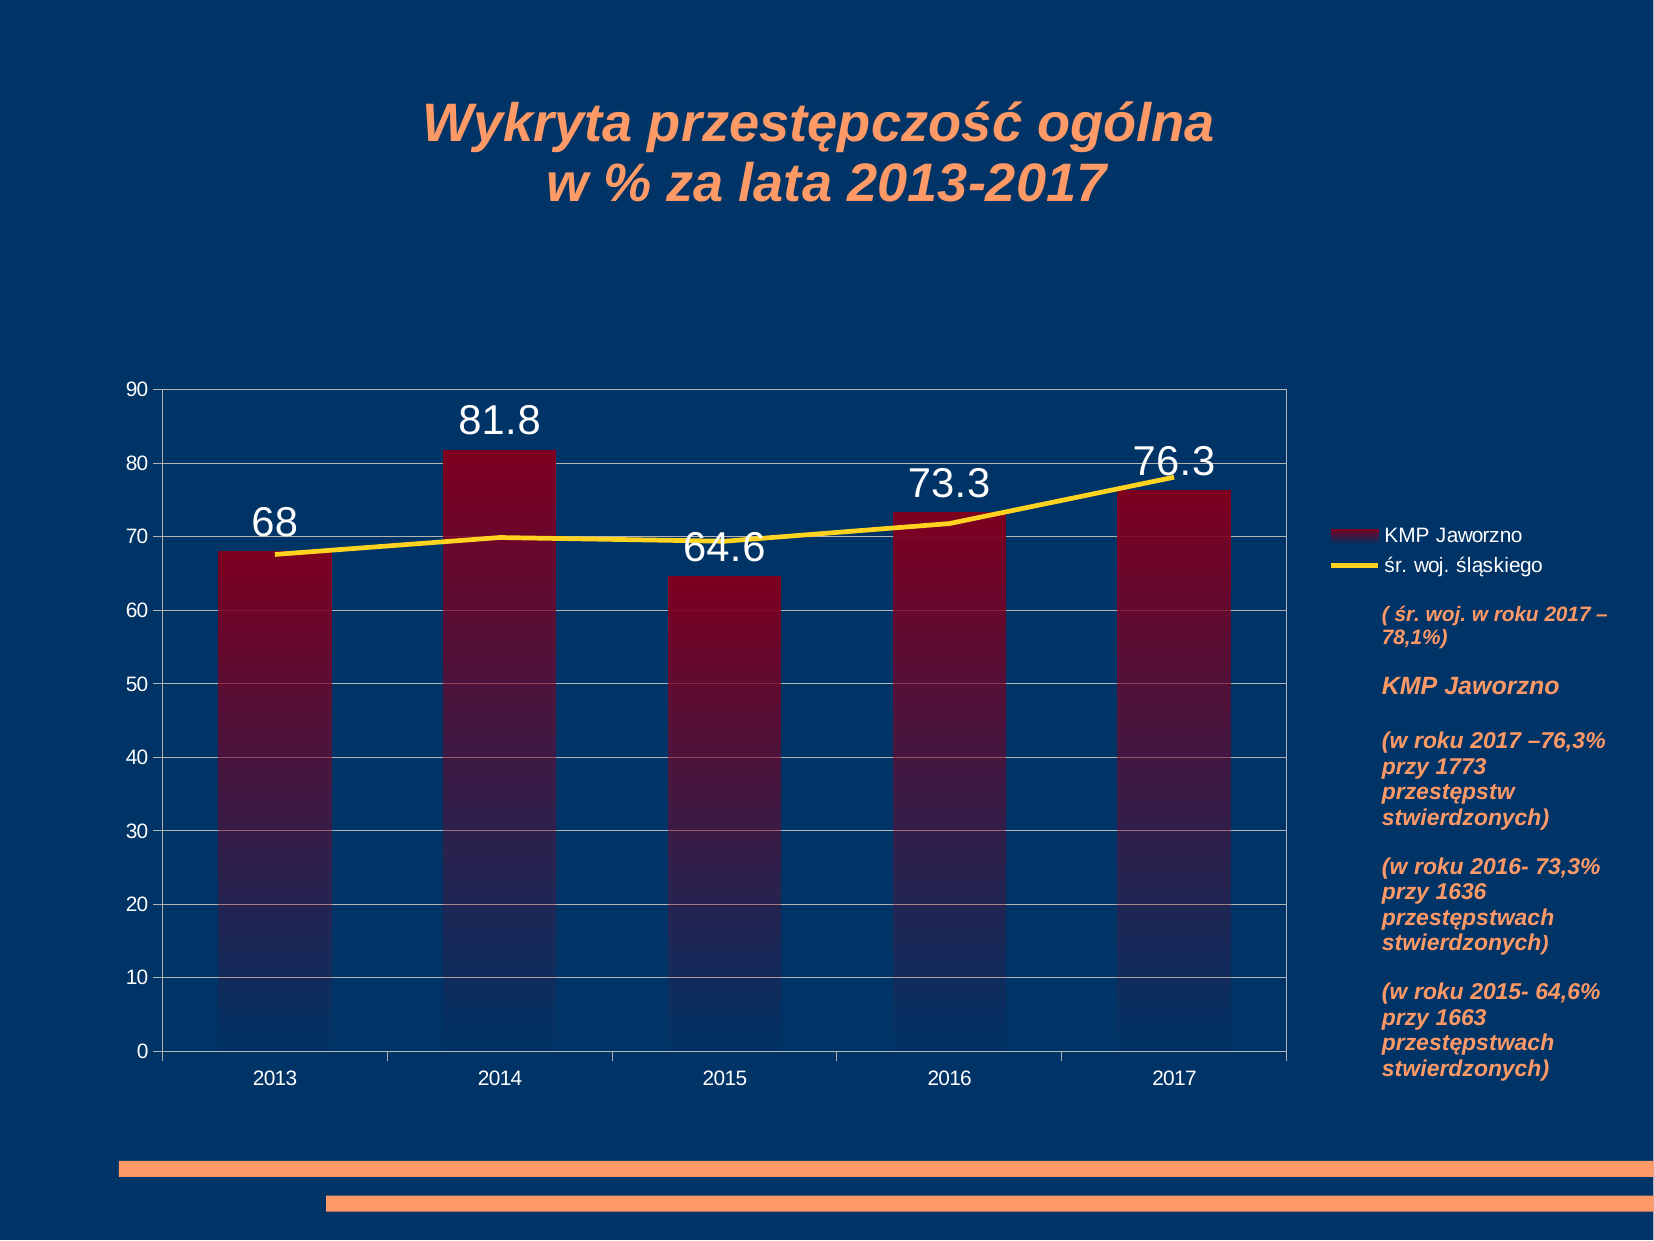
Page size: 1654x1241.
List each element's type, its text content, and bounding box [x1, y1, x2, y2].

title ( śr. woj. w roku 2017 – 78,1%) KMP Jaworzno (w roku 2017 –76,3% przy 1773 przestępstw stwierdzonych) (w roku 2016- 73,3% przy 1636 przestępstwach stwierdzonych) (w roku 2015- 64,6% przy 1663 przestępstwach stwierdzonych) [1381, 596, 1619, 1087]
chart [61, 302, 1571, 1134]
title Wykryta przestępczość ogólna w % za lata 2013-2017 [82, 49, 1571, 257]
